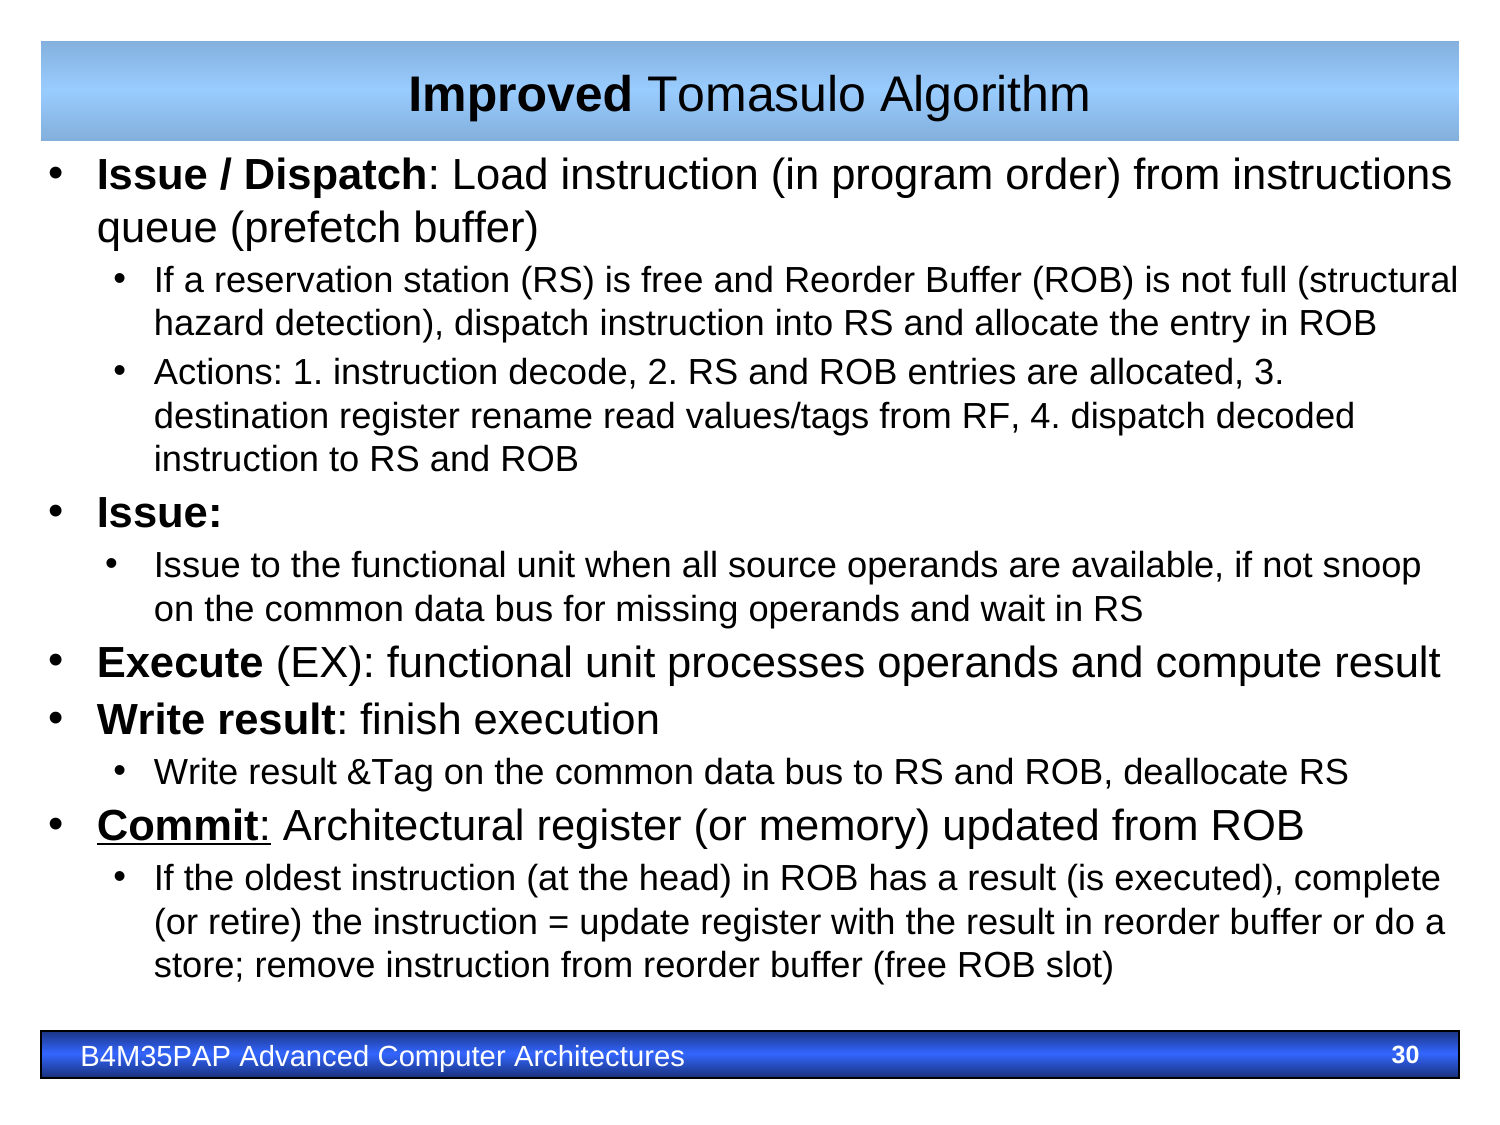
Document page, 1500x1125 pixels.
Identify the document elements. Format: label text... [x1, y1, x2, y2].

title Improved Tomasulo Algorithm [41, 41, 1459, 141]
list Issue / Dispatch: Load instruction (in program order) from instructions queue (prefetch buffer) If a reservation station (RS) is free and Reorder Buffer (ROB) is not full (structural hazard detection), dispatch instruction into RS and allocate the entry in ROB Actions: 1. instruction decode, 2. RS and ROB entries are allocated, 3. destination register rename read values/tags from RF, 4. dispatch decoded instruction to RS and ROB Issue: Issue to the functional unit when all source operands are available, if not snoop on the common data bus for missing operands and wait in RS Execute (EX): functional unit processes operands and compute result Write result: finish execution Write result &Tag on the common data bus to RS and ROB, deallocate RS Commit: Architectural register (or memory) updated from ROB If the oldest instruction (at the head) in ROB has a result (is executed), complete (or retire) the instruction = update register with the result in reorder buffer or do a store; remove instruction from reorder buffer (free ROB slot) [42, 140, 1468, 1027]
